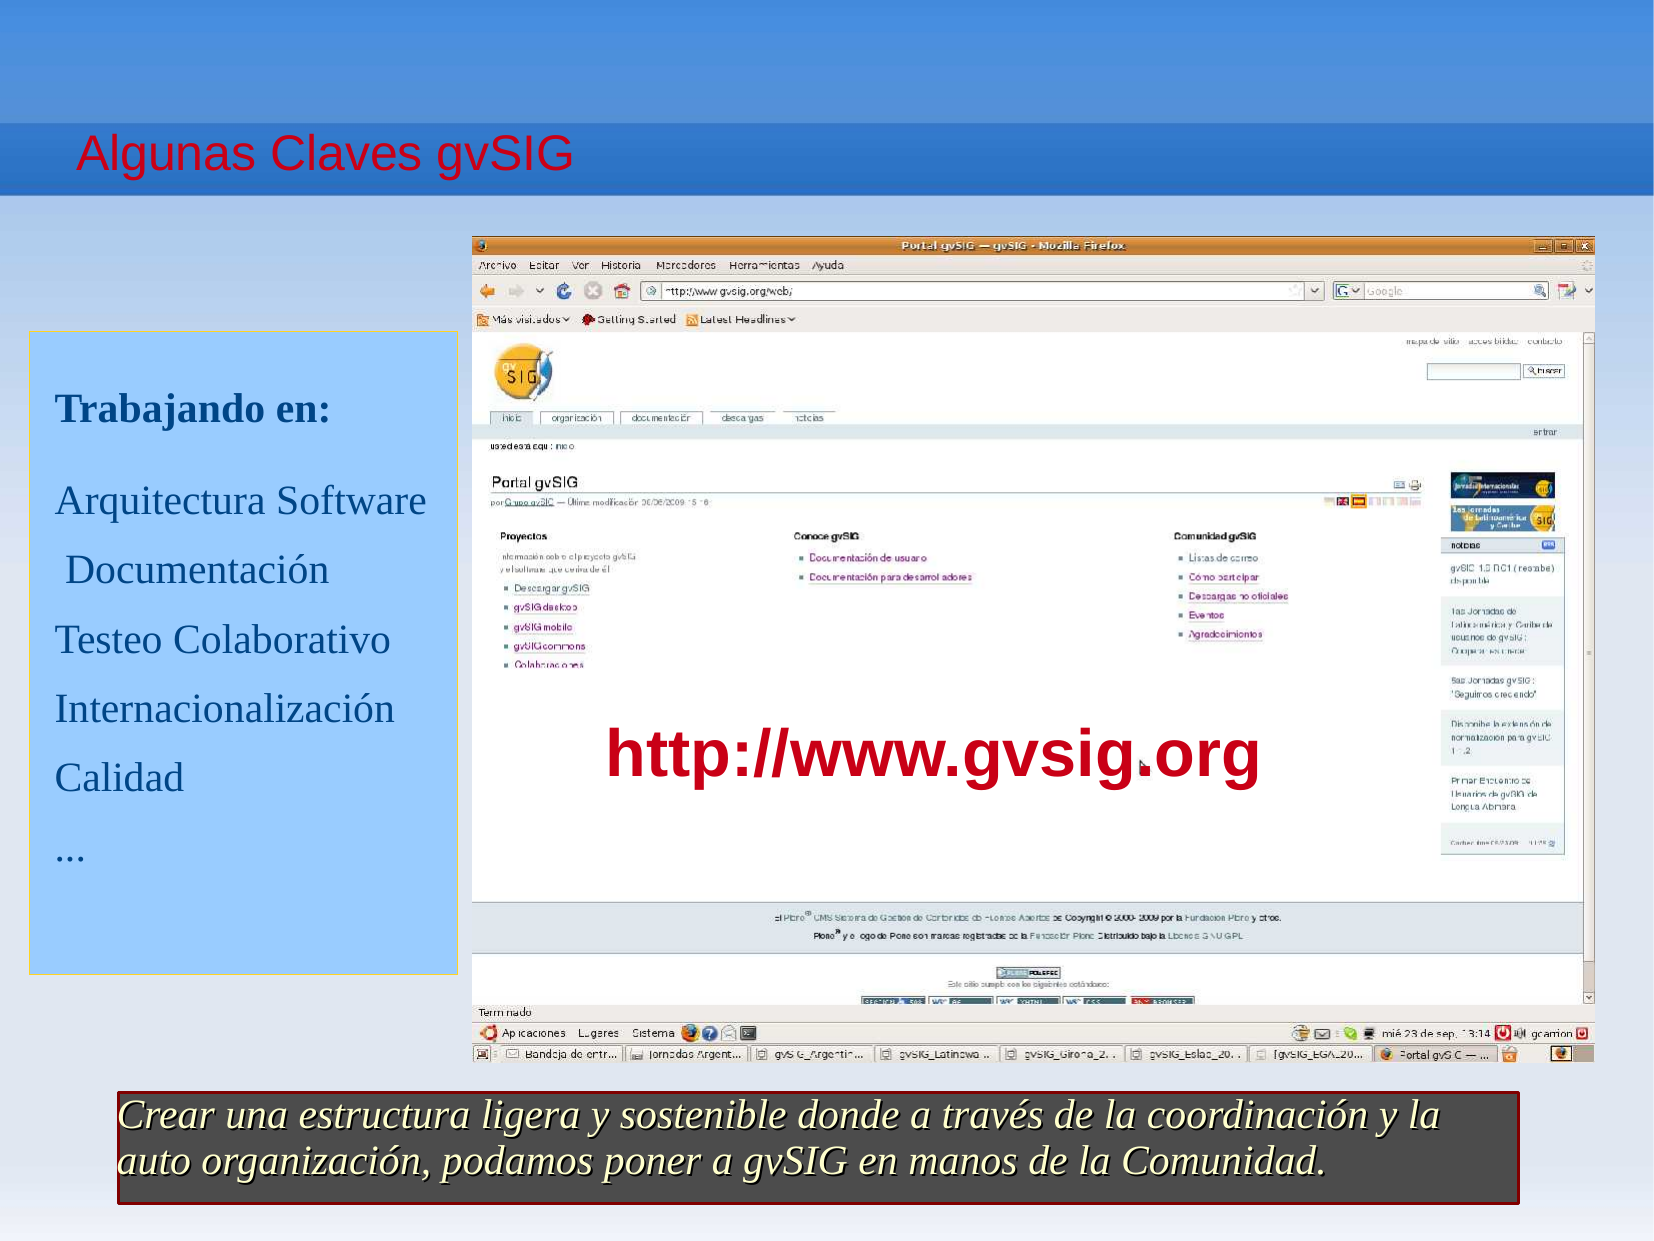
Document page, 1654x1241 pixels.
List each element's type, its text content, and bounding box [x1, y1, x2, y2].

text_box Trabajando en: Arquitectura Software Documentación Testeo Colaborativo Internacionalización Calidad ... [39, 331, 578, 931]
picture [0, 0, 1654, 1241]
text_box [29, 331, 458, 975]
text_box Algunas Claves gvSIG [61, 118, 621, 196]
text_box http://www.gvsig.org [590, 708, 1329, 827]
text_box Crear una estructura ligera y sostenible donde a través de la coordinación y la auto organización, podamos poner a gvSIG en manos de la Comunidad. [118, 1092, 1519, 1204]
